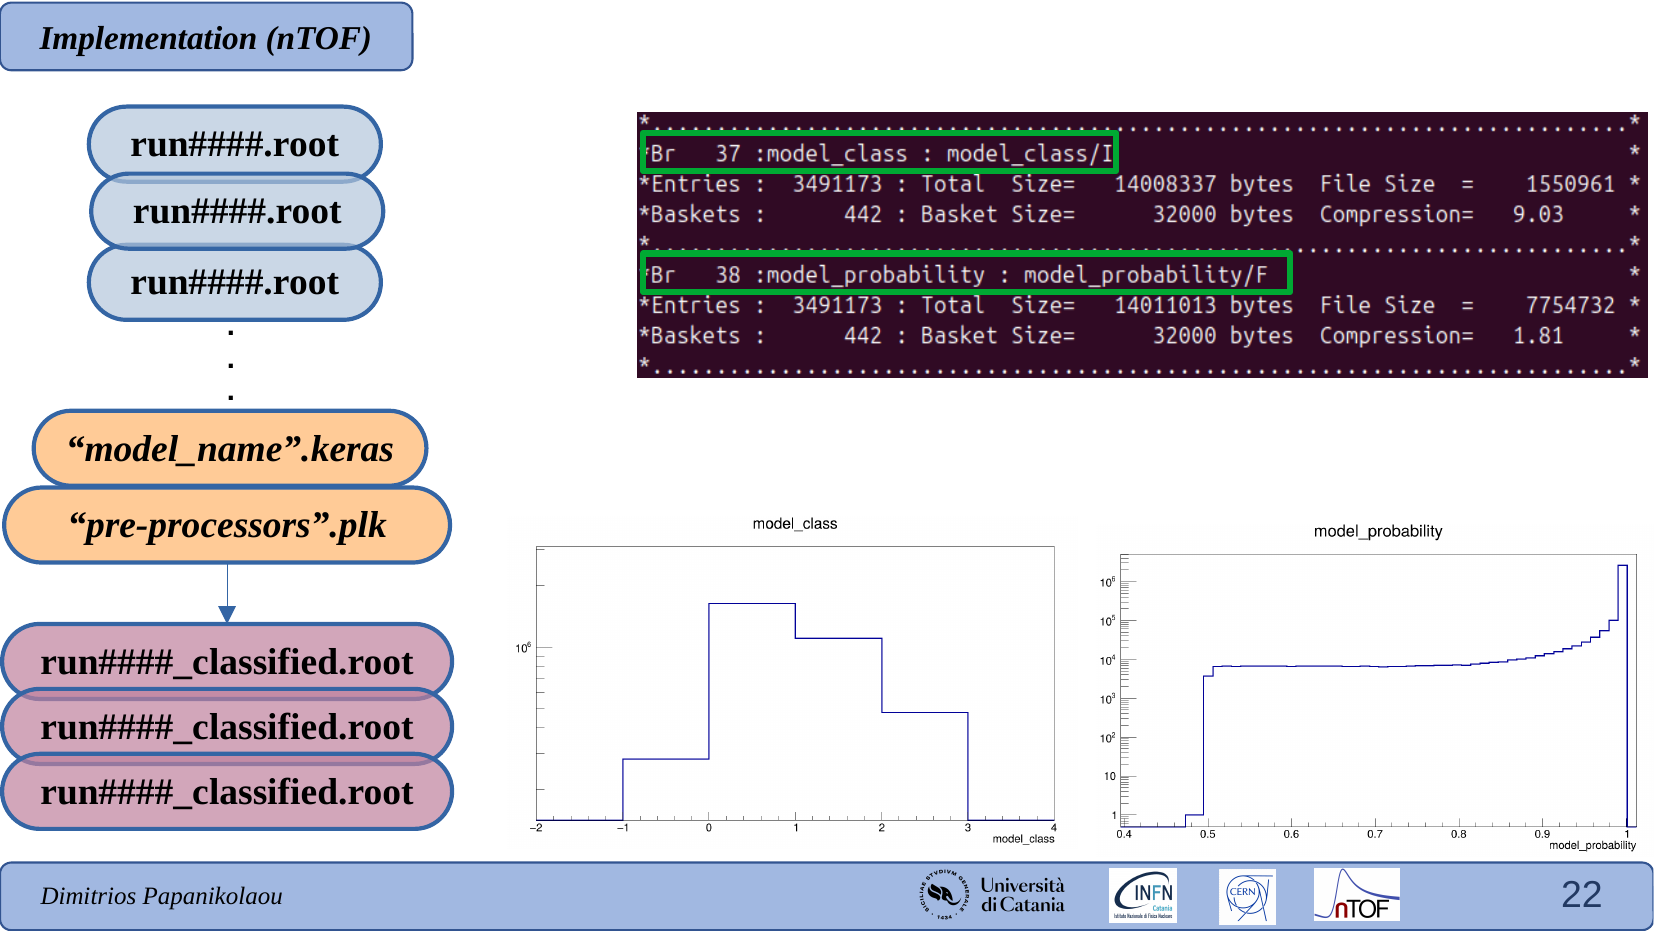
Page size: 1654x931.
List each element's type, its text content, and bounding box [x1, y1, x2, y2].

picture [507, 516, 1086, 931]
text_box run####_classified.root [2, 688, 453, 759]
text_box [1086, 862, 1654, 931]
picture [1096, 524, 1654, 857]
picture [1109, 868, 1177, 923]
picture [1219, 869, 1276, 925]
text_box run####.root [88, 246, 381, 320]
text_box run####_classified.root [2, 753, 453, 829]
text_box “model_name”.keras [33, 410, 427, 486]
text_box run####.root [88, 106, 381, 178]
text_box Dimitrios Papanikolaou [11, 874, 312, 917]
text_box “pre-processors”.plk [4, 487, 451, 563]
text_box run####.root [91, 173, 384, 249]
picture [637, 112, 1648, 378]
text_box Implementation (nTOF) [0, 2, 413, 71]
text_box [0, 862, 898, 931]
text_box . . . [155, 301, 306, 410]
picture [1314, 868, 1400, 921]
text_box run####_classified.root [2, 623, 453, 694]
